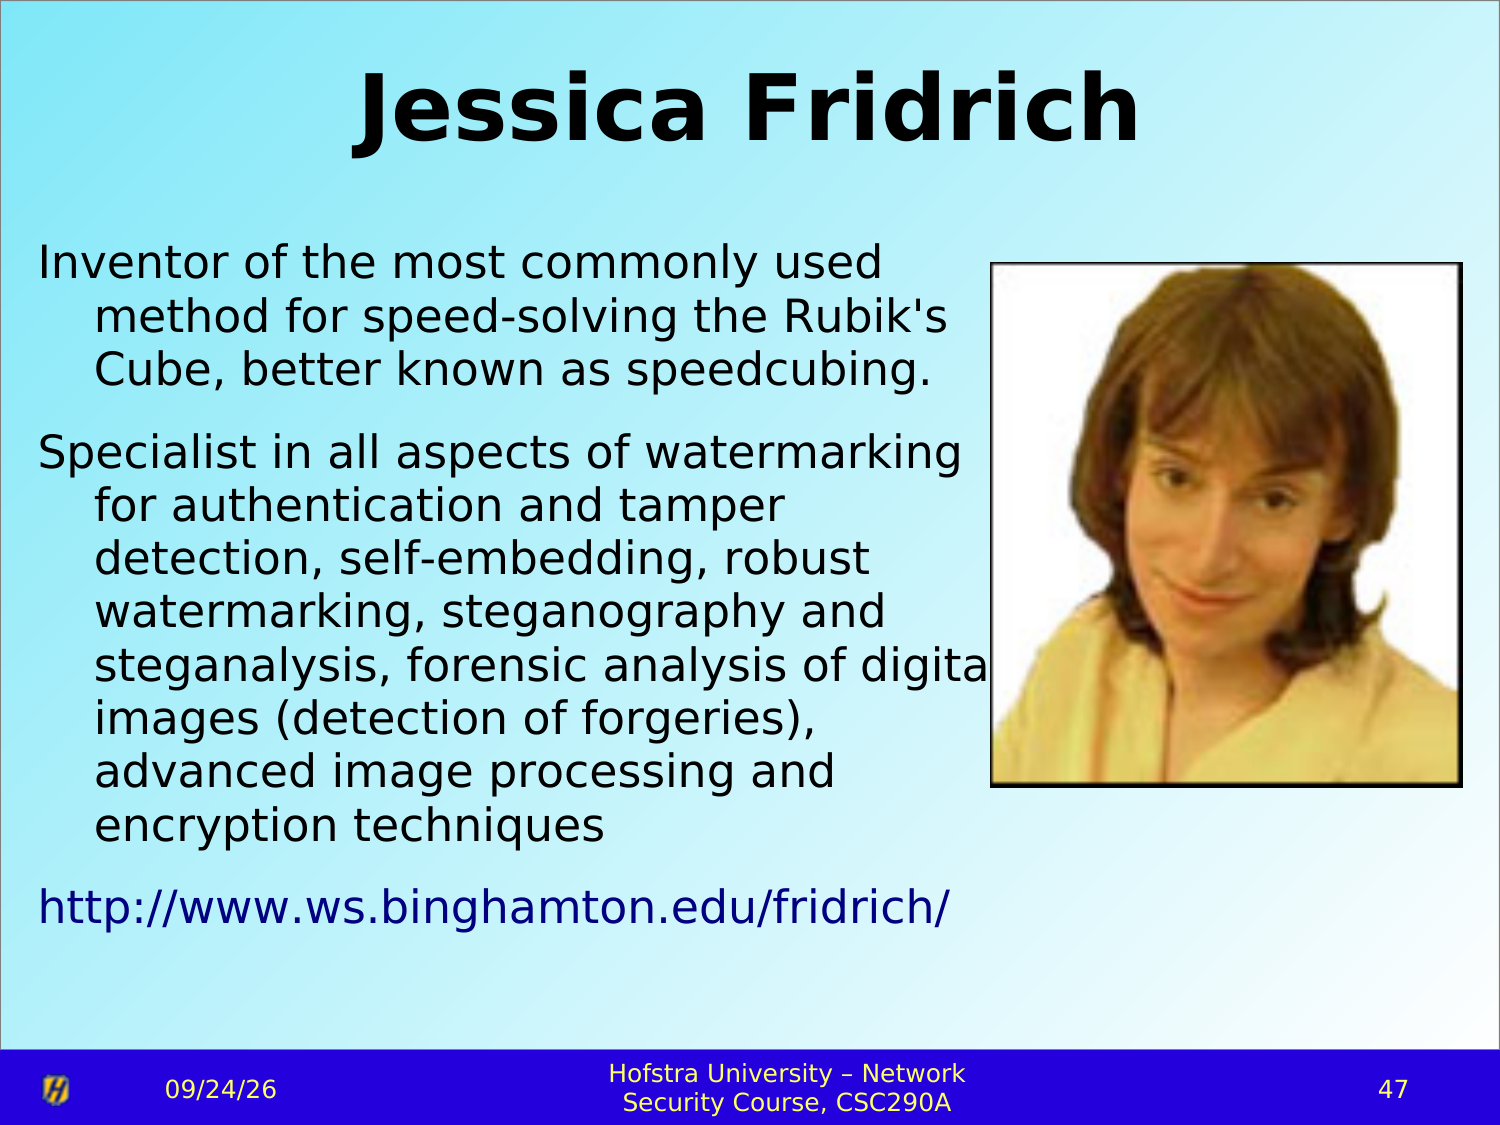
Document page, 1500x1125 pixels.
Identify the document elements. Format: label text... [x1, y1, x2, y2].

list Inventor of the most commonly used method for speed-solving the Rubik's Cube, better known as speedcubing. Specialist in all aspects of watermarking for authentication and tamper detection, self-embedding, robust watermarking, steganography and steganalysis, forensic analysis of digital images (detection of forgeries), advanced image processing and encryption techniques http://www.ws.binghamton.edu/fridrich/ [37, 236, 1013, 1042]
picture [990, 262, 1463, 788]
title Jessica Fridrich [71, 52, 1431, 166]
picture [37, 1072, 76, 1110]
